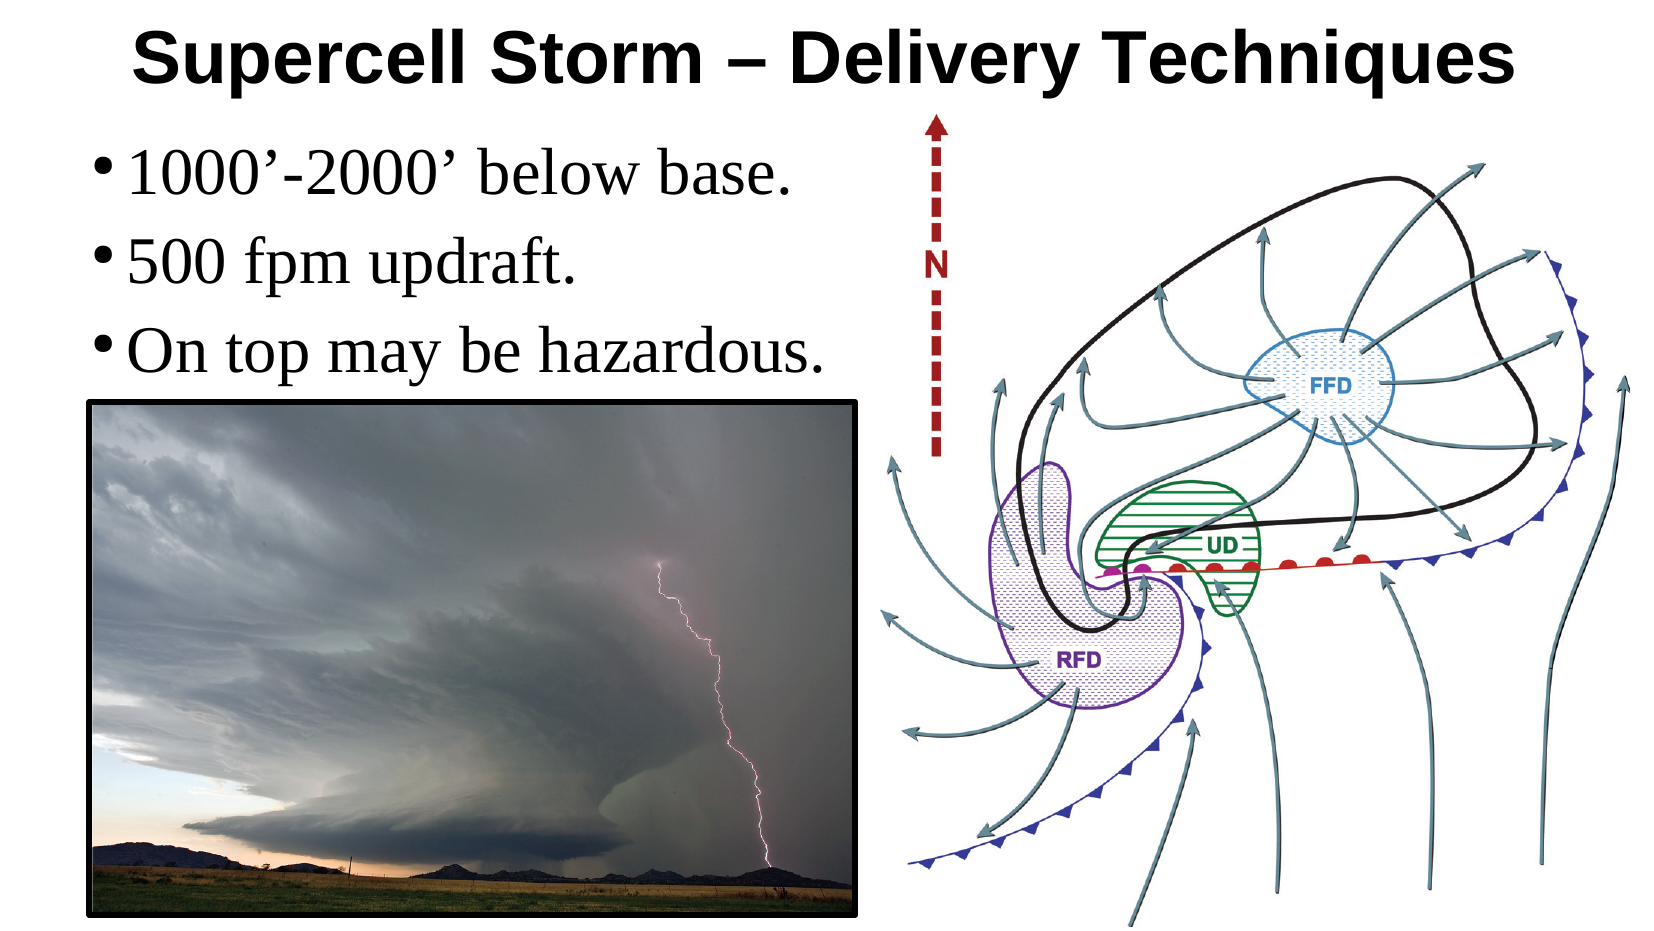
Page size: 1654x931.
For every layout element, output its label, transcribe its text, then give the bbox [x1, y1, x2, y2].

picture [92, 404, 853, 912]
title Supercell Storm – Delivery Techniques [0, 0, 1654, 107]
picture [880, 114, 1631, 927]
text_box 1000’-2000’ below base. 500 fpm updraft. On top may be hazardous. [76, 120, 859, 394]
